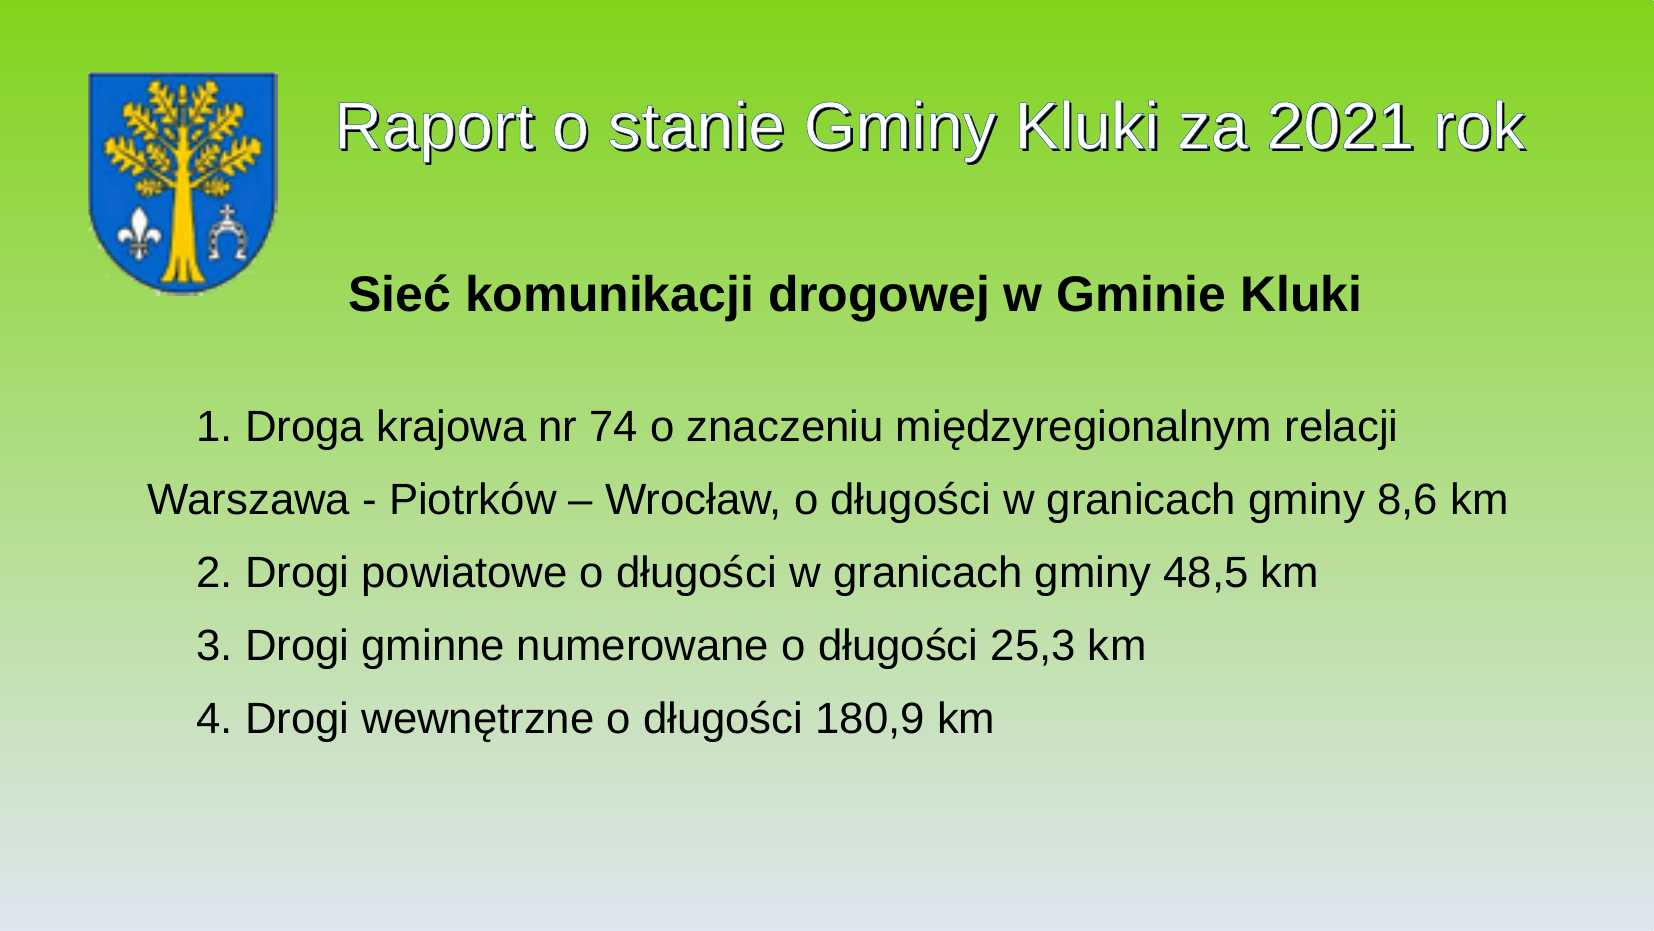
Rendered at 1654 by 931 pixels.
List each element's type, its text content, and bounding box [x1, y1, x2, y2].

subtitle Sieć komunikacji drogowej w Gminie Kluki 1. Droga krajowa nr 74 o znaczeniu międzyregionalnym relacji Warszawa - Piotrków – Wrocław, o długości w granicach gminy 8,6 km 2. Drogi powiatowe o długości w granicach gminy 48,5 km 3. Drogi gminne numerowane o długości 25,3 km 4. Drogi wewnętrzne o długości 180,9 km [147, 237, 1565, 856]
title Raport o stanie Gminy Kluki za 2021 rok [278, 73, 1654, 178]
picture [88, 72, 278, 296]
